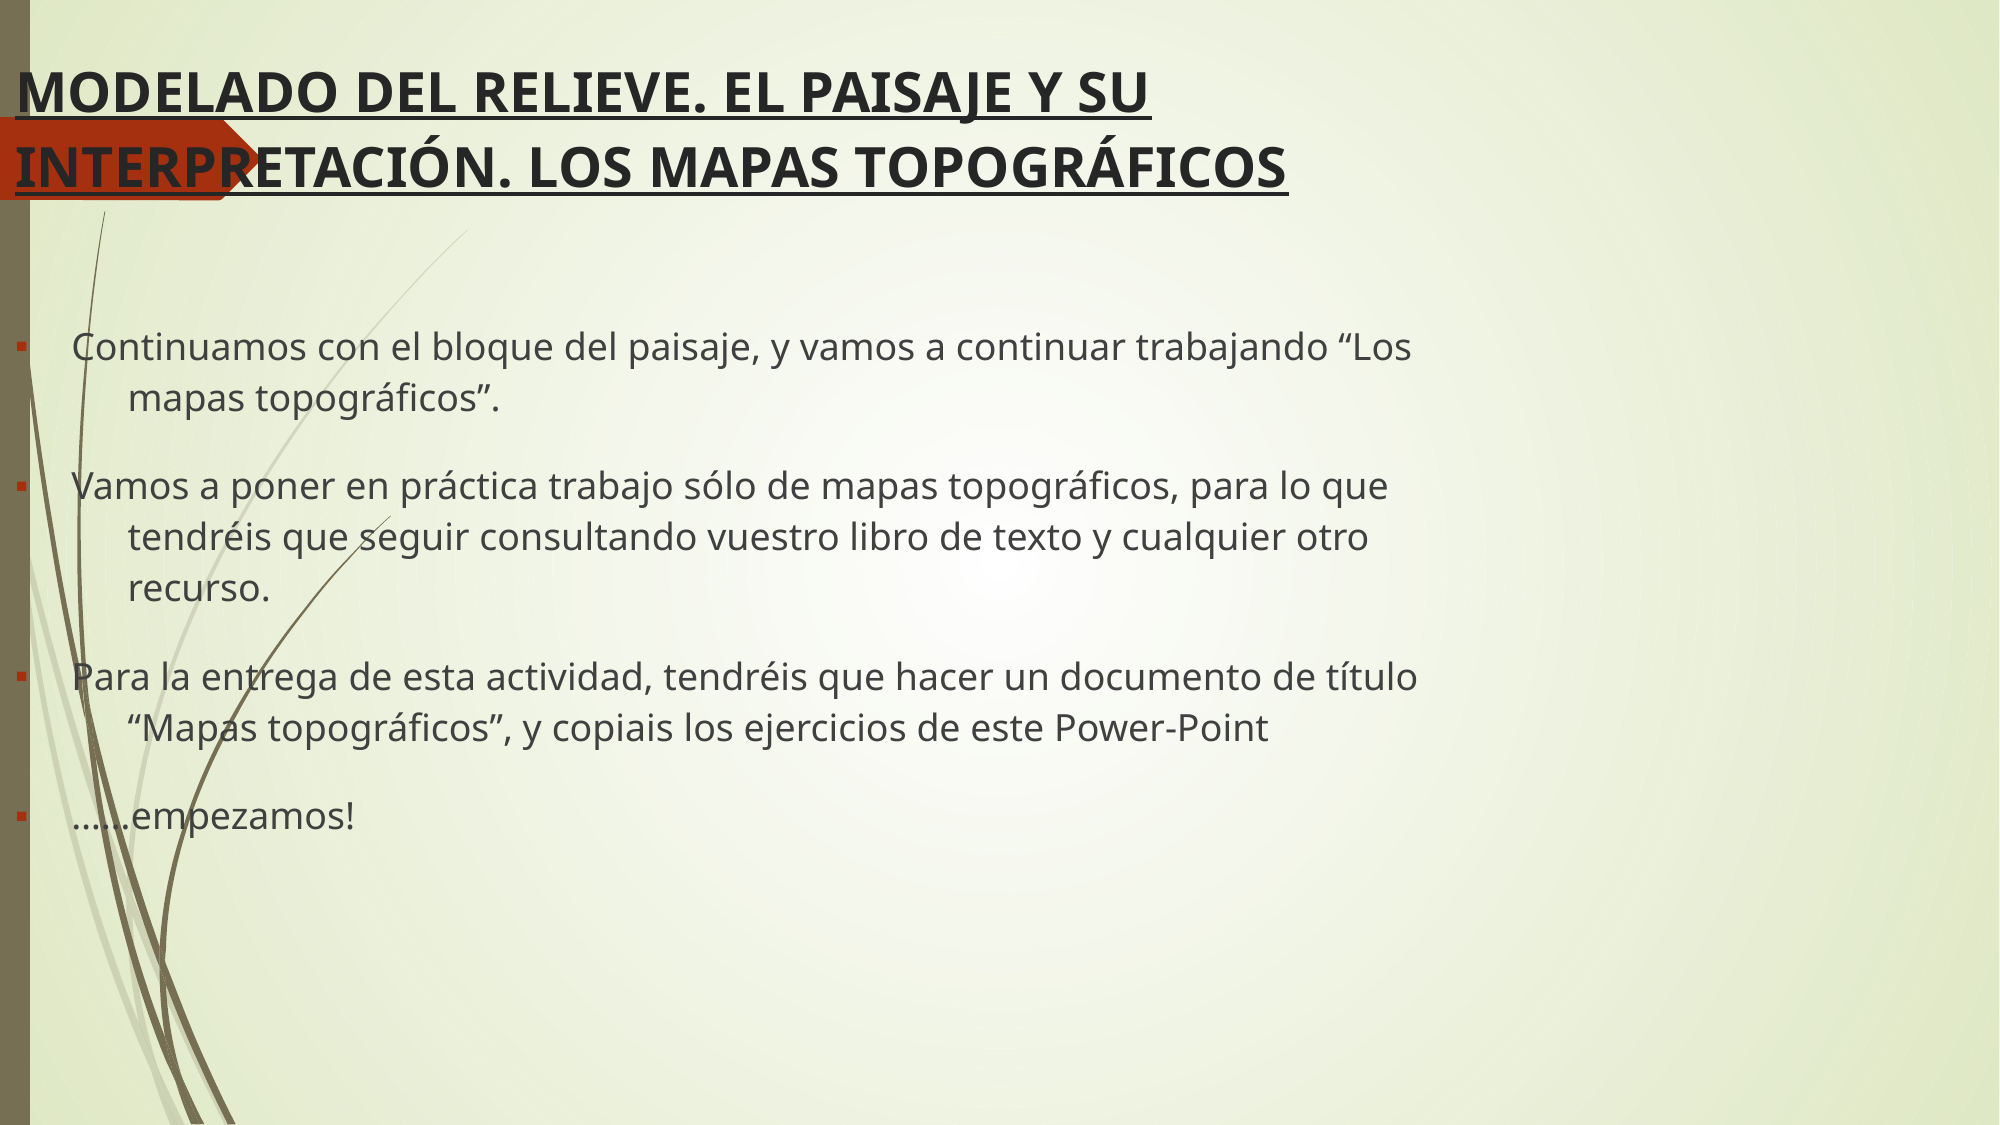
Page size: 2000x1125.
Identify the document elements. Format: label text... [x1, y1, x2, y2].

title MODELADO DEL RELIEVE. EL PAISAJE Y SU INTERPRETACIÓN. LOS MAPAS TOPOGRÁFICOS [0, 45, 1501, 213]
list Continuamos con el bloque del paisaje, y vamos a continuar trabajando “Los mapas topográficos”. Vamos a poner en práctica trabajo sólo de mapas topográficos, para lo que tendréis que seguir consultando vuestro libro de texto y cualquier otro recurso. Para la entrega de esta actividad, tendréis que hacer un documento de título “Mapas topográficos”, y copiais los ejercicios de este Power-Point ……empezamos! [0, 312, 1501, 1013]
